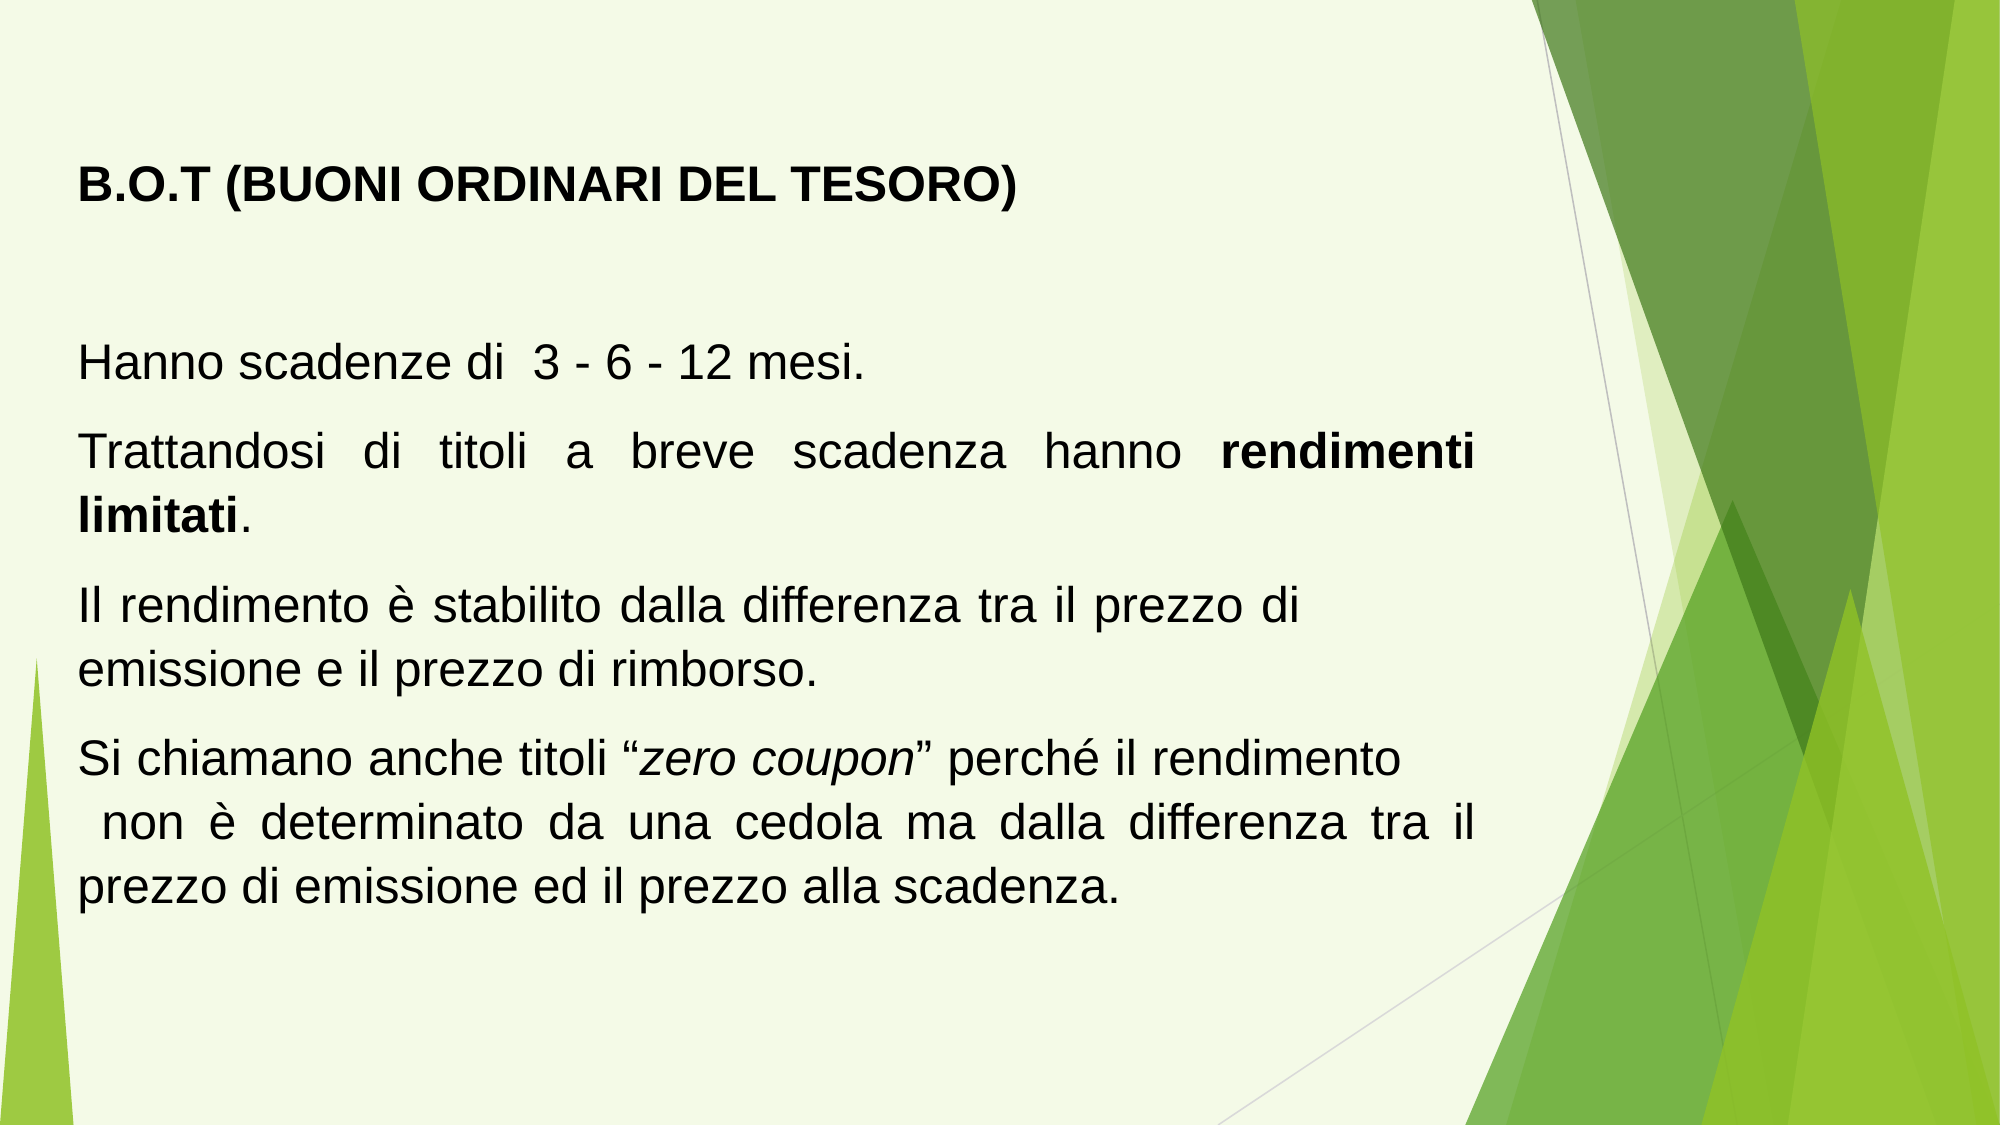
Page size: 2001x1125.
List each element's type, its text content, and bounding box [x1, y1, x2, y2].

text_box B.O.T (BUONI ORDINARI DEL TESORO) Hanno scadenze di 3 - 6 - 12 mesi. Trattandosi di titoli a breve scadenza hanno rendimenti limitati. Il rendimento è stabilito dalla differenza tra il prezzo di emissione e il prezzo di rimborso. Si chiamano anche titoli “zero coupon” perché il rendimento non è determinato da una cedola ma dalla differenza tra il prezzo di emissione ed il prezzo alla scadenza. [62, 139, 1491, 922]
